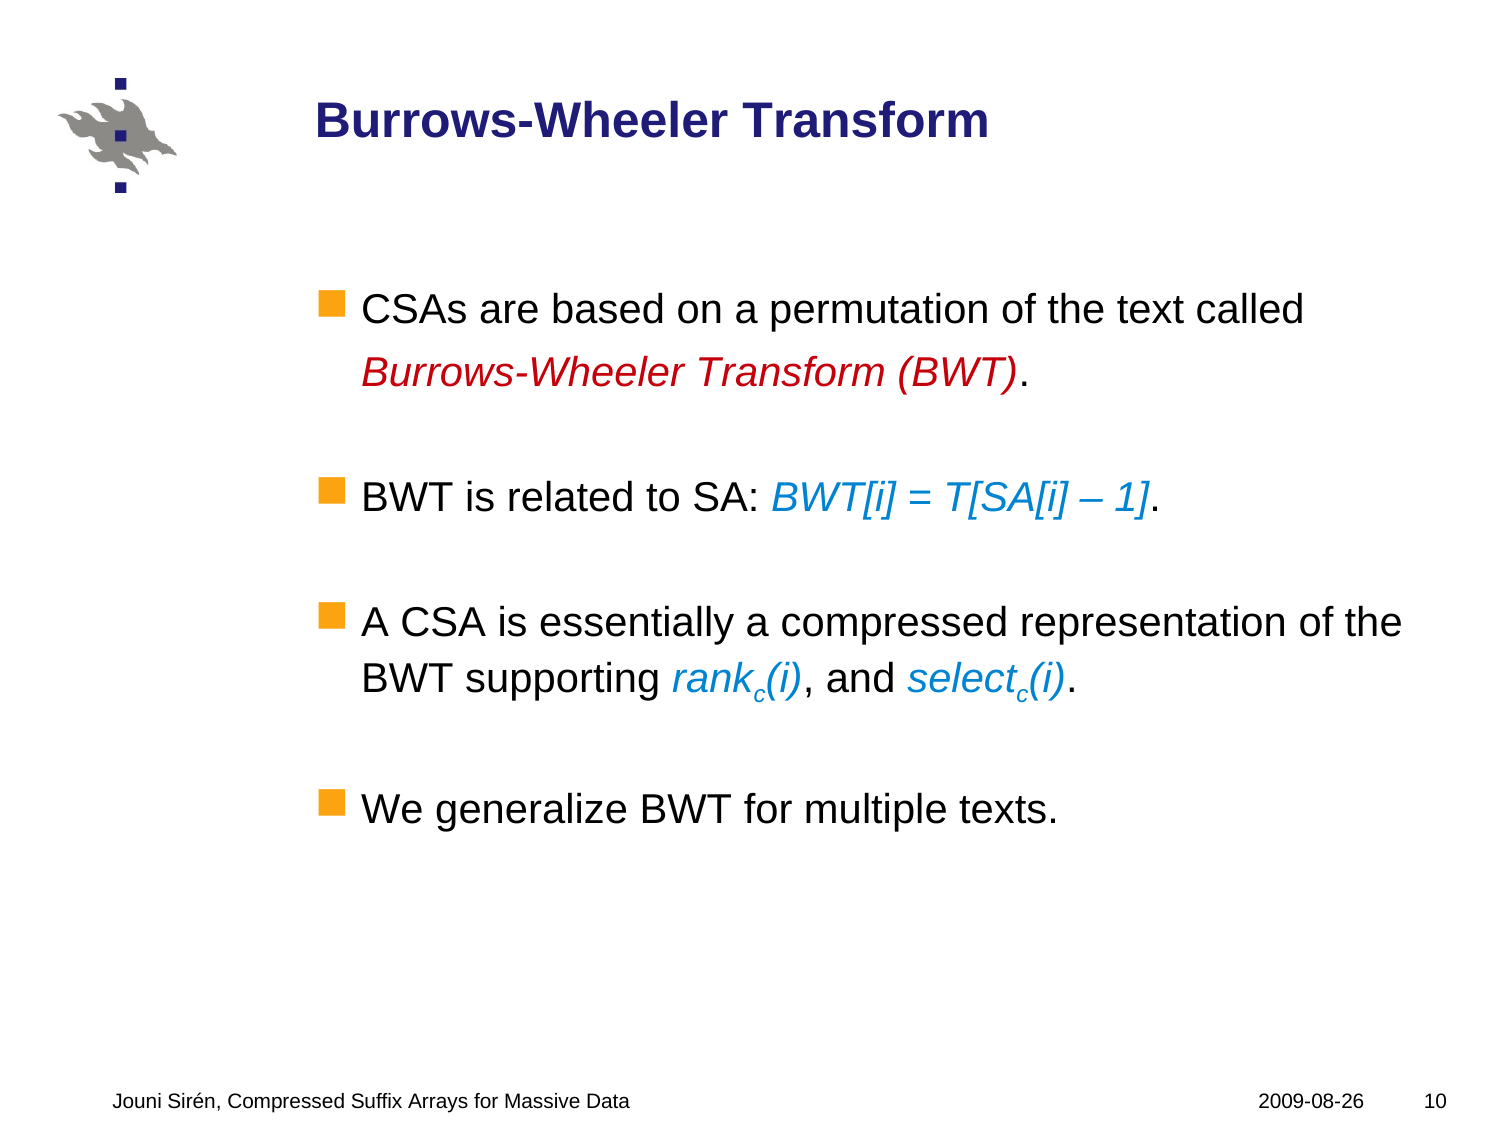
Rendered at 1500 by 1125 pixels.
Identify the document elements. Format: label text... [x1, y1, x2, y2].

list CSAs are based on a permutation of the text called Burrows-Wheeler Transform (BWT). BWT is related to SA: BWT[i] = T[SA[i] – 1]. A CSA is essentially a compressed representation of the BWT supporting rankc(i), and selectc(i). We generalize BWT for multiple texts. [299, 262, 1450, 1076]
picture [57, 78, 177, 193]
title Burrows-Wheeler Transform [299, 24, 1450, 209]
